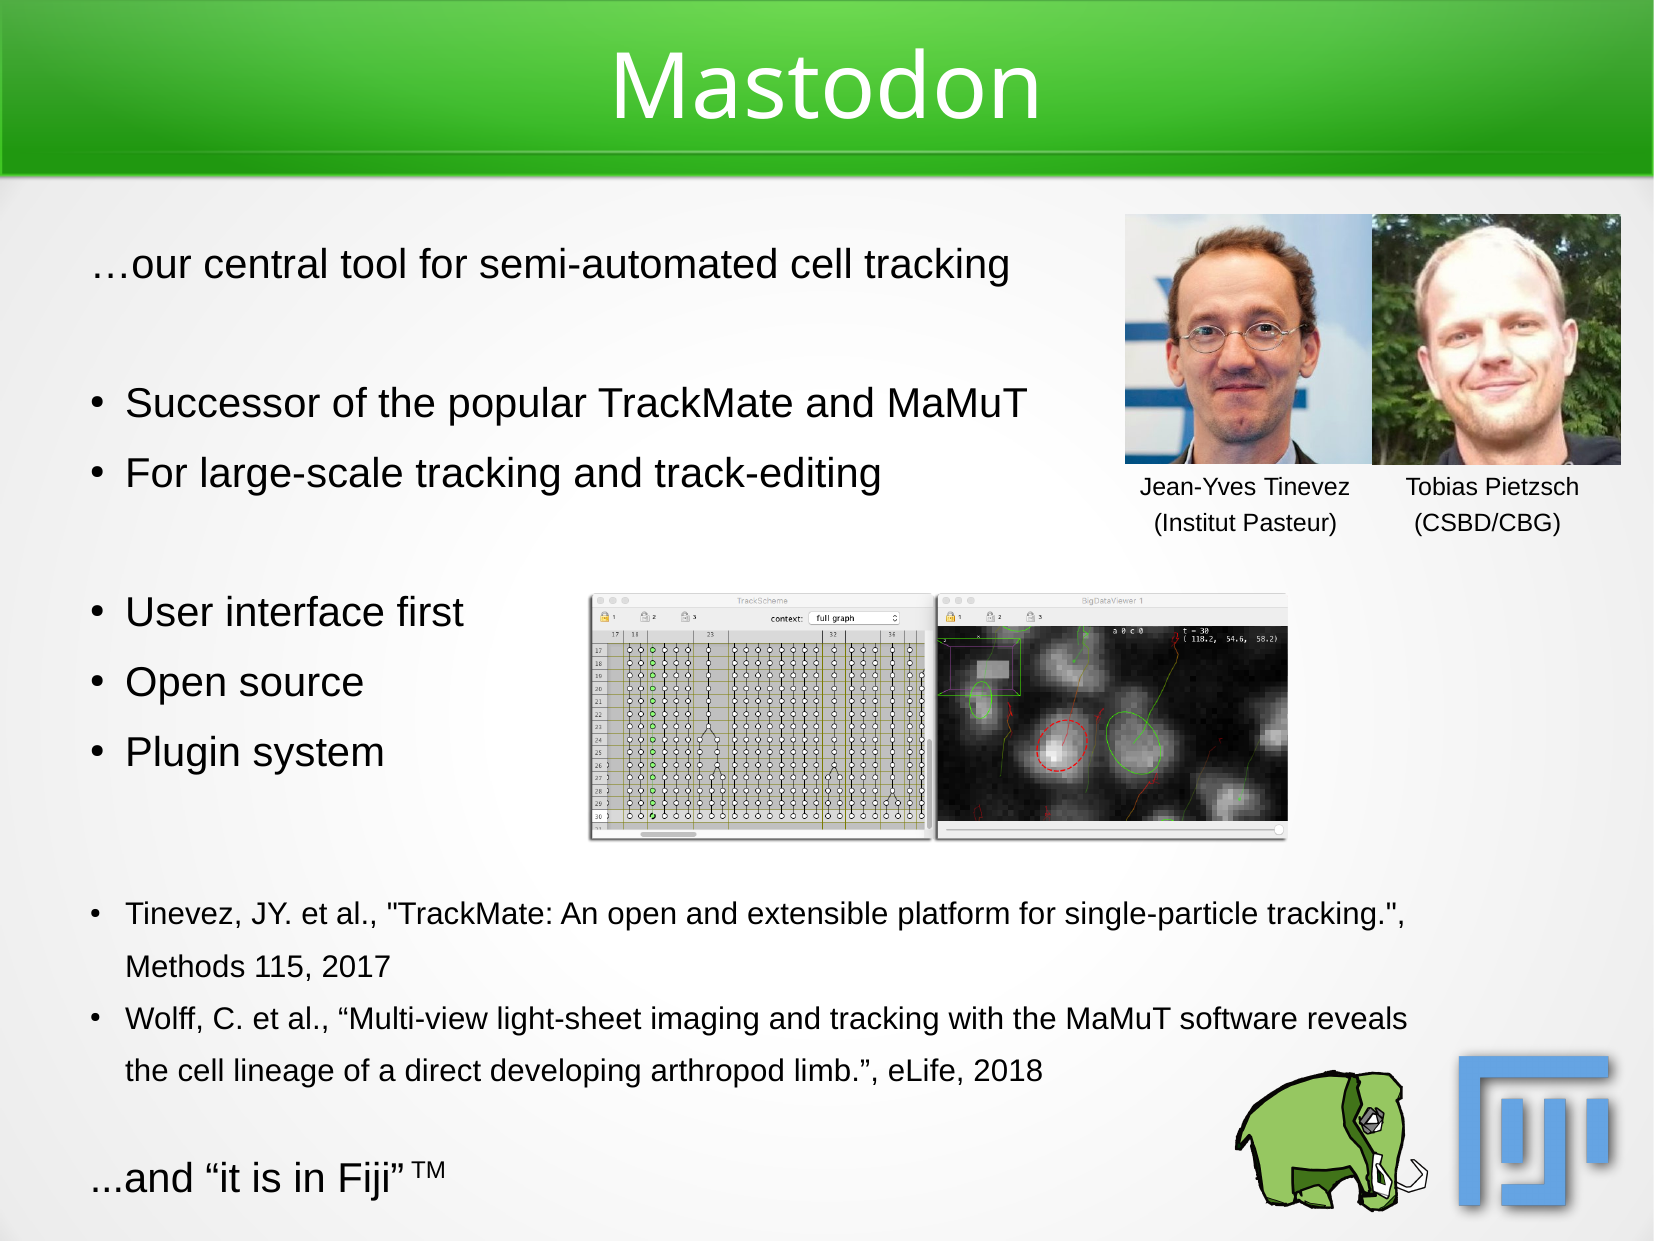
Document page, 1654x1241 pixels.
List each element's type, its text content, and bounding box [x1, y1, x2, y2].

text_box ...and “it is in Fiji” TM [75, 1104, 1576, 1209]
text_box Jean-Yves Tinevez Tobias Pietzsch (Institut Pasteur) (CSBD/CBG) [1125, 457, 1621, 557]
text_box …our central tool for semi-automated cell tracking Successor of the popular TrackMate and MaMuT For large-scale tracking and track-editing User interface first Open source Plugin system Tinevez, JY. et al., "TrackMate: An open and extensible platform for single-particle tracking.", Methods 115, 2017 Wolff, C. et al., “Multi-view light-sheet imaging and tracking with the MaMuT software reveals the cell lineage of a direct developing arthropod limb.”, eLife, 2018 [75, 210, 1576, 1096]
title Mastodon [82, 11, 1571, 154]
picture [0, 0, 1654, 1241]
